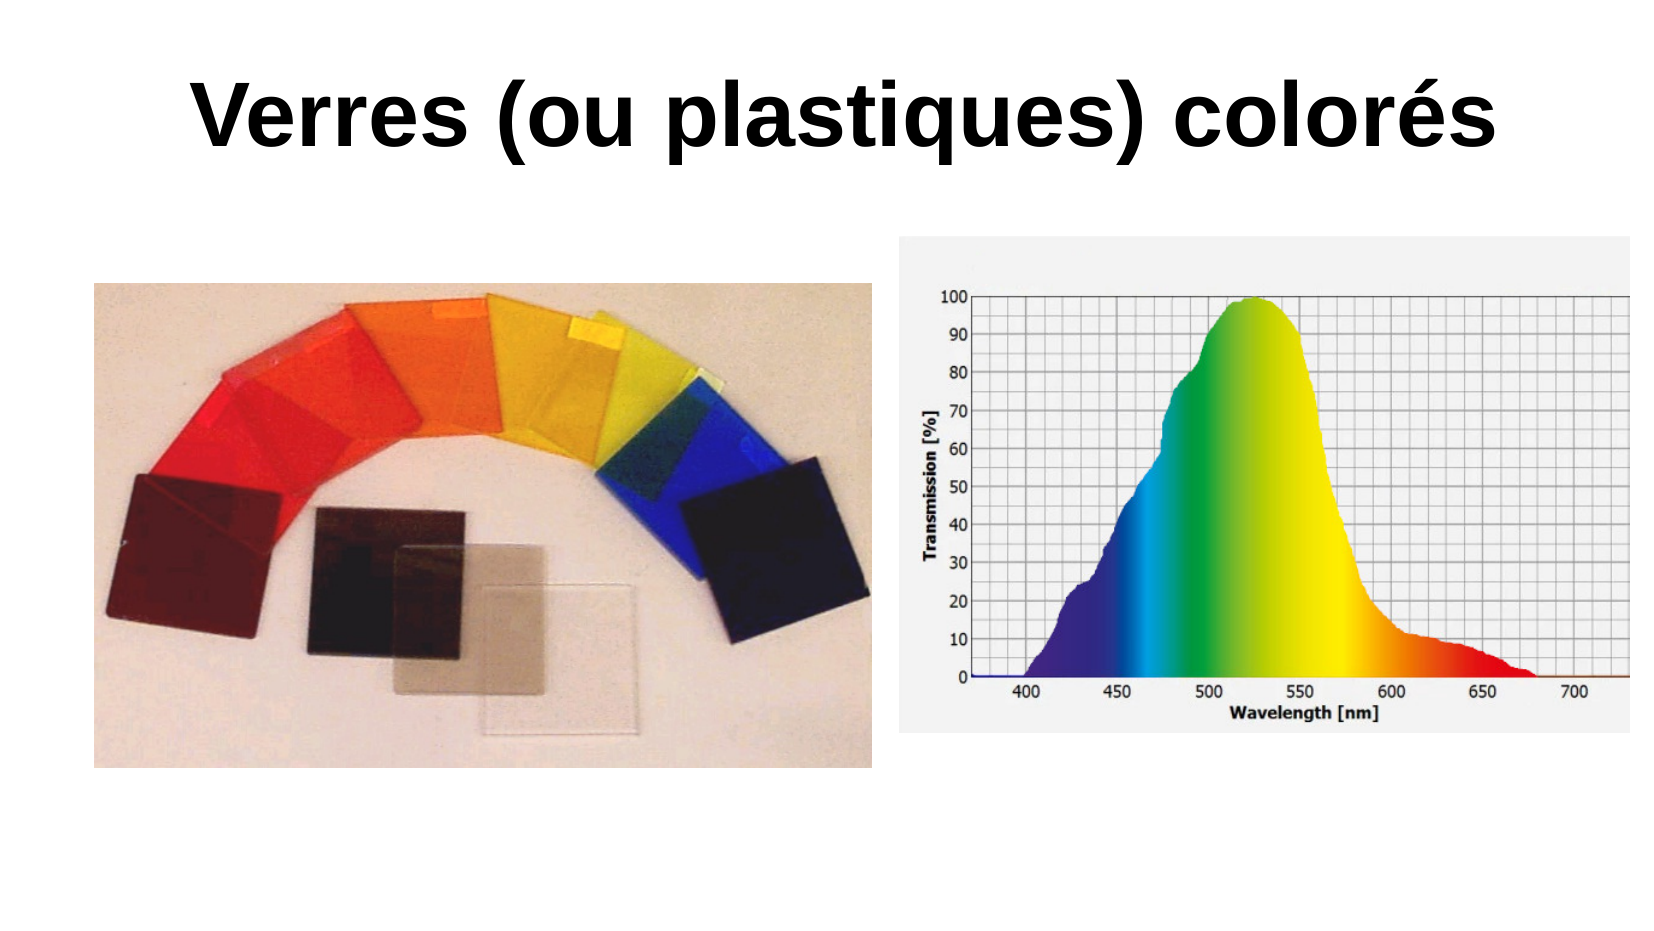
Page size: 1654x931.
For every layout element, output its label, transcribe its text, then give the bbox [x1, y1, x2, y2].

title Verres (ou plastiques) colorés [11, 0, 1654, 269]
picture [899, 236, 1630, 733]
picture [94, 283, 872, 768]
